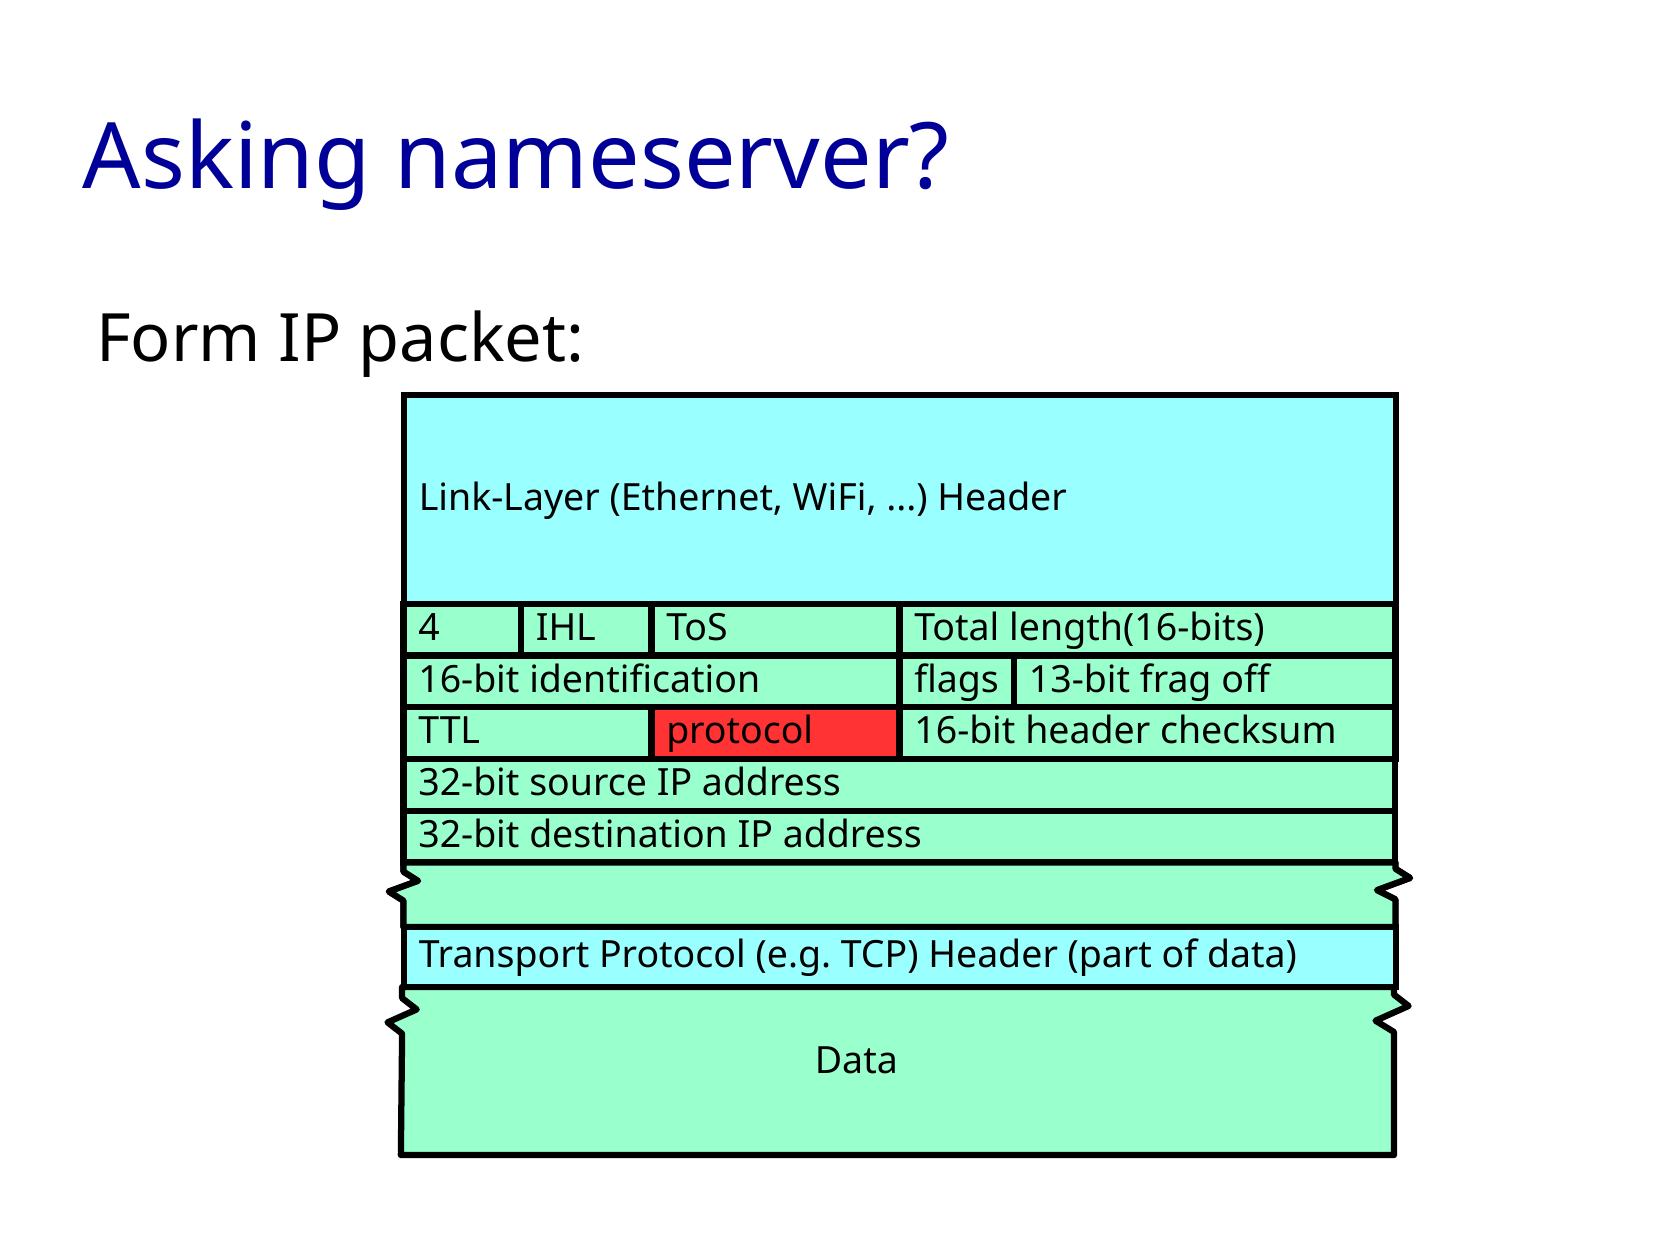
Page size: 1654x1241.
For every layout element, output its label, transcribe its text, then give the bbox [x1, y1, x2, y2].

text_box flags [899, 655, 1014, 708]
text_box 32-bit source IP address [403, 758, 1396, 810]
text_box [387, 986, 1409, 1156]
text_box 32-bit destination IP address [403, 810, 1396, 862]
text_box 16-bit header checksum [899, 707, 1396, 758]
text_box IHL [521, 604, 652, 656]
text_box ToS [652, 604, 899, 656]
title Asking nameserver? [82, 49, 1571, 257]
text_box 4 [403, 604, 521, 656]
text_box Total length(16-bits) [899, 604, 1396, 656]
text_box [388, 862, 1411, 927]
text_box Link-Layer (Ethernet, WiFi, ...) Header [403, 395, 1396, 604]
text_box protocol [652, 707, 899, 758]
text_box 13-bit frag off [1014, 656, 1396, 707]
text_box TTL [403, 707, 652, 758]
text_box 16-bit identification [403, 656, 899, 707]
text_box Transport Protocol (e.g. TCP) Header (part of data) [403, 927, 1396, 987]
text_box Data [799, 1037, 988, 1088]
list Form IP packet: [60, 290, 1571, 1096]
